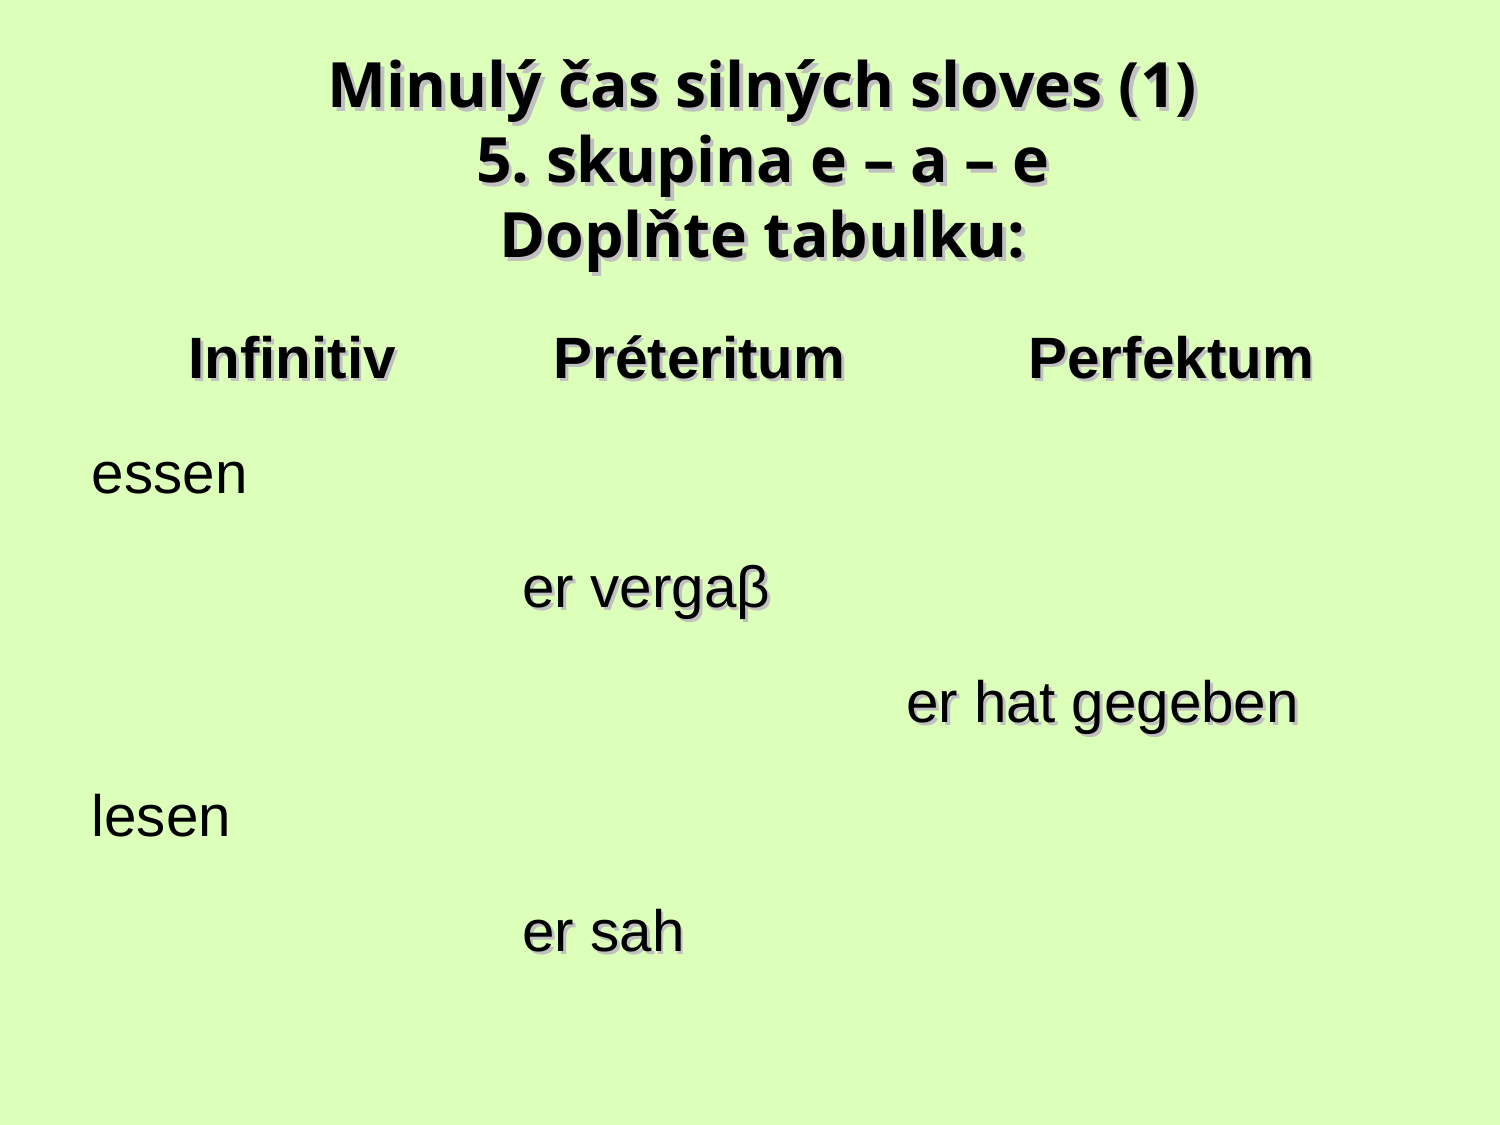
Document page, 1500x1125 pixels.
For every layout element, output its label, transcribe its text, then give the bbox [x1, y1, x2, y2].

table_cell [508, 656, 892, 771]
table_cell [892, 542, 1451, 656]
table_cell er vergaβ [508, 542, 892, 656]
table_cell [77, 656, 508, 771]
table_header Infinitiv [77, 313, 508, 427]
table_cell [77, 542, 508, 656]
table_header Perfektum [892, 313, 1451, 427]
table_cell [508, 427, 892, 542]
table_cell er sah [508, 885, 892, 1000]
table_cell [508, 771, 892, 885]
table_header Préteritum [508, 313, 892, 427]
table_cell er hat gegeben [892, 656, 1451, 771]
table_cell lesen [77, 771, 508, 885]
title Minulý čas silných sloves (1) 5. skupina e – a – e Doplňte tabulku: [75, 37, 1451, 278]
table_cell [892, 771, 1451, 885]
table_cell [892, 885, 1451, 1000]
table_cell [77, 885, 508, 1000]
table_cell [892, 427, 1451, 542]
table_cell essen [77, 427, 508, 542]
